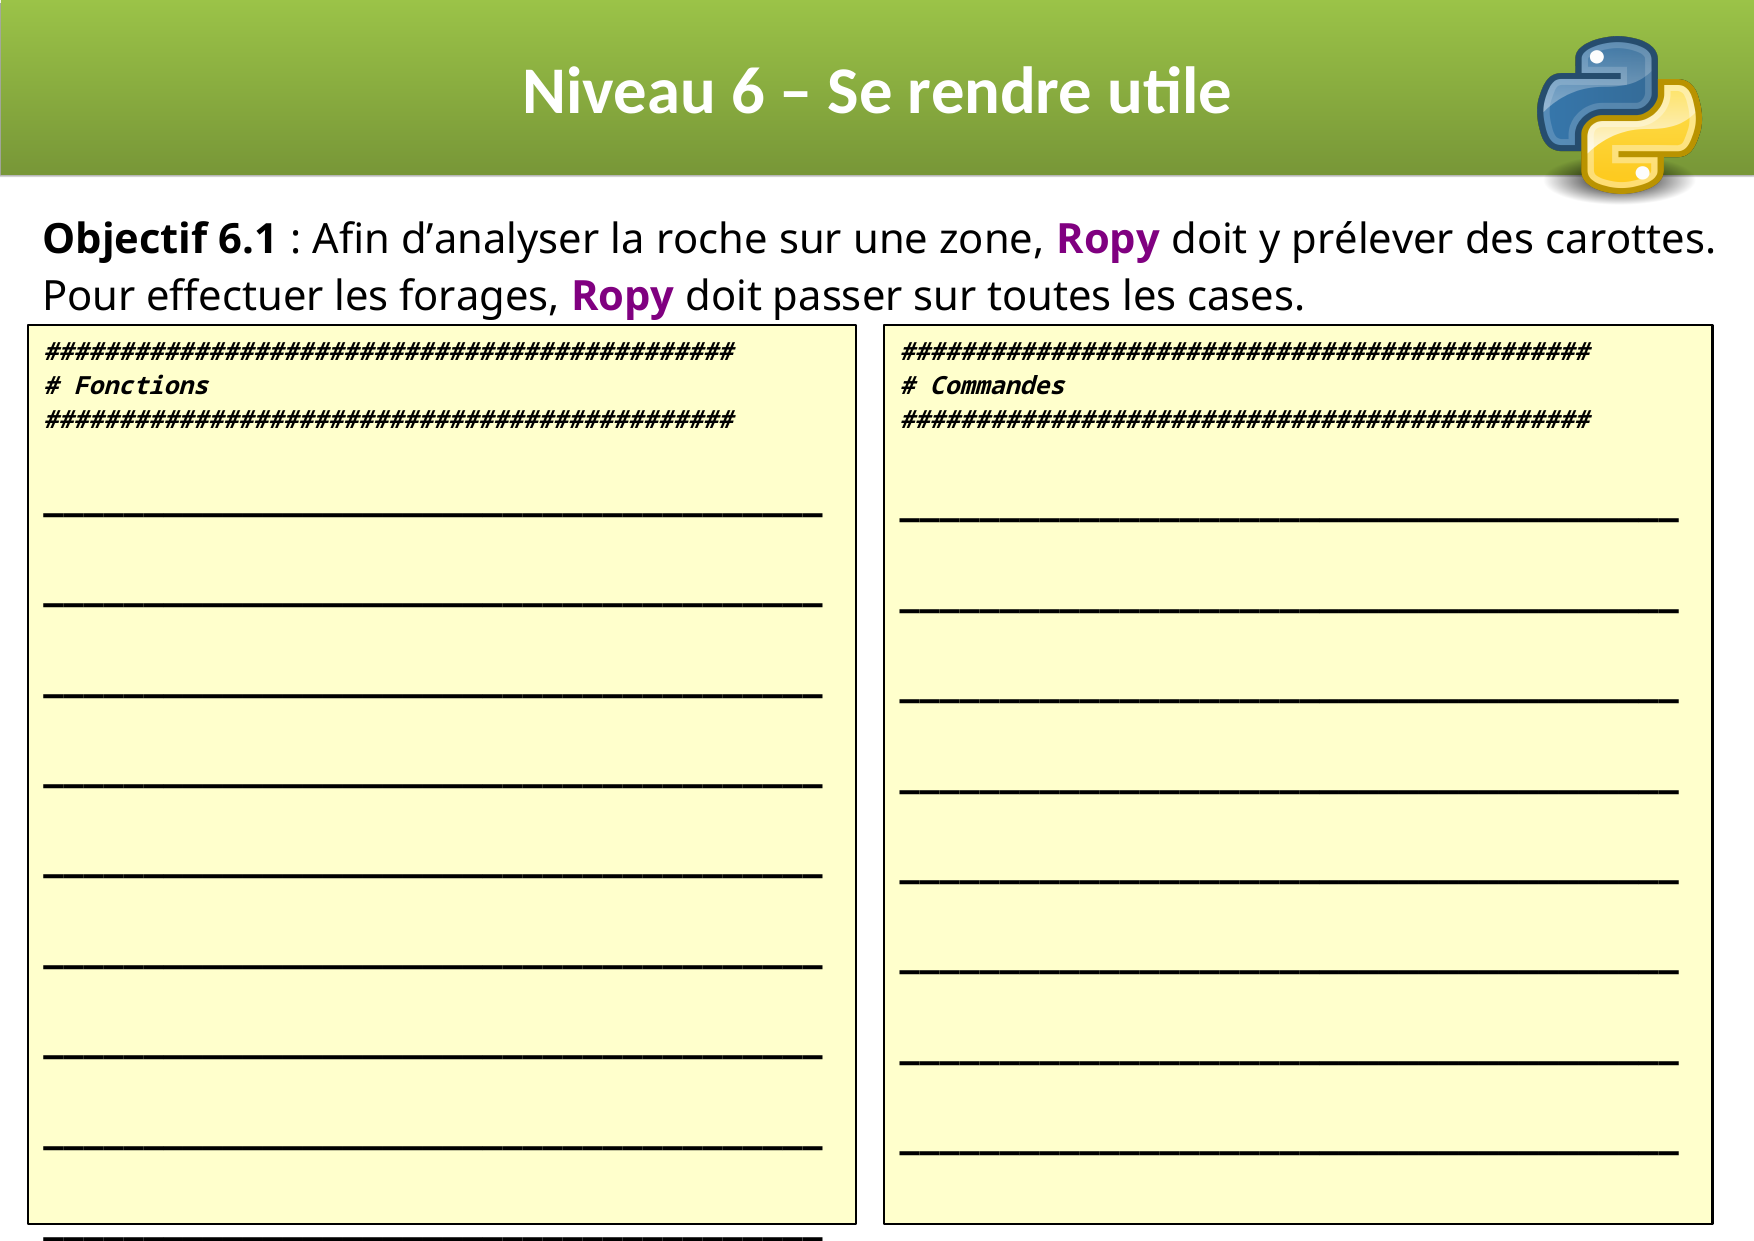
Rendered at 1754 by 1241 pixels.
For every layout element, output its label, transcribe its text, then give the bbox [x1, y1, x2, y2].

text_box Objectif 6.1 : Afin d’analyser la roche sur une zone, Ropy doit y prélever des carottes. Pour effectuer les forages, Ropy doit passer sur toutes les cases. [27, 201, 1732, 311]
text_box ############################################## # Commandes ############################################## _______________________________________ _______________________________________ _______________________________________ _______________________________________ _______________________________________ _______________________________________ _______________________________________ _______________________________________ _______________________________________ _______________________________________ _______________________________________ _______________________________________ [883, 325, 1713, 1224]
text_box Niveau 6 – Se rendre utile [0, 0, 1754, 175]
picture [1526, 32, 1713, 201]
text_box ############################################## # Fonctions ############################################## _______________________________________ _______________________________________ _______________________________________ _______________________________________ _______________________________________ _______________________________________ _______________________________________ _______________________________________ _______________________________________ _______________________________________ _______________________________________ _______________________________________ [27, 325, 857, 1224]
